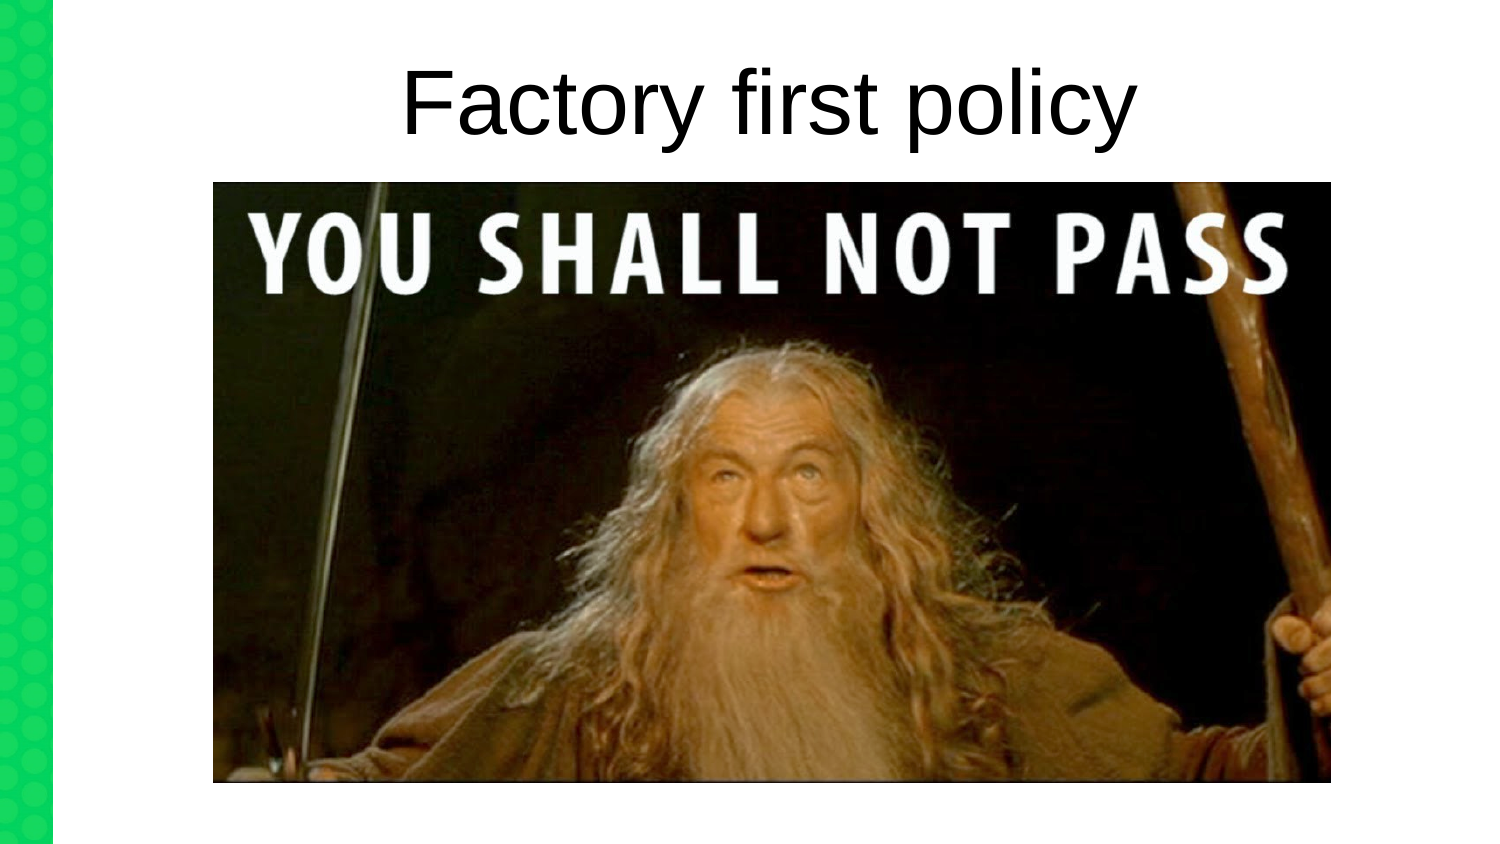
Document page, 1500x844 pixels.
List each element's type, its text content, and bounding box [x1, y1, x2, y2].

title Factory first policy [143, 51, 1397, 154]
picture [0, 0, 61, 844]
picture [213, 182, 1331, 783]
